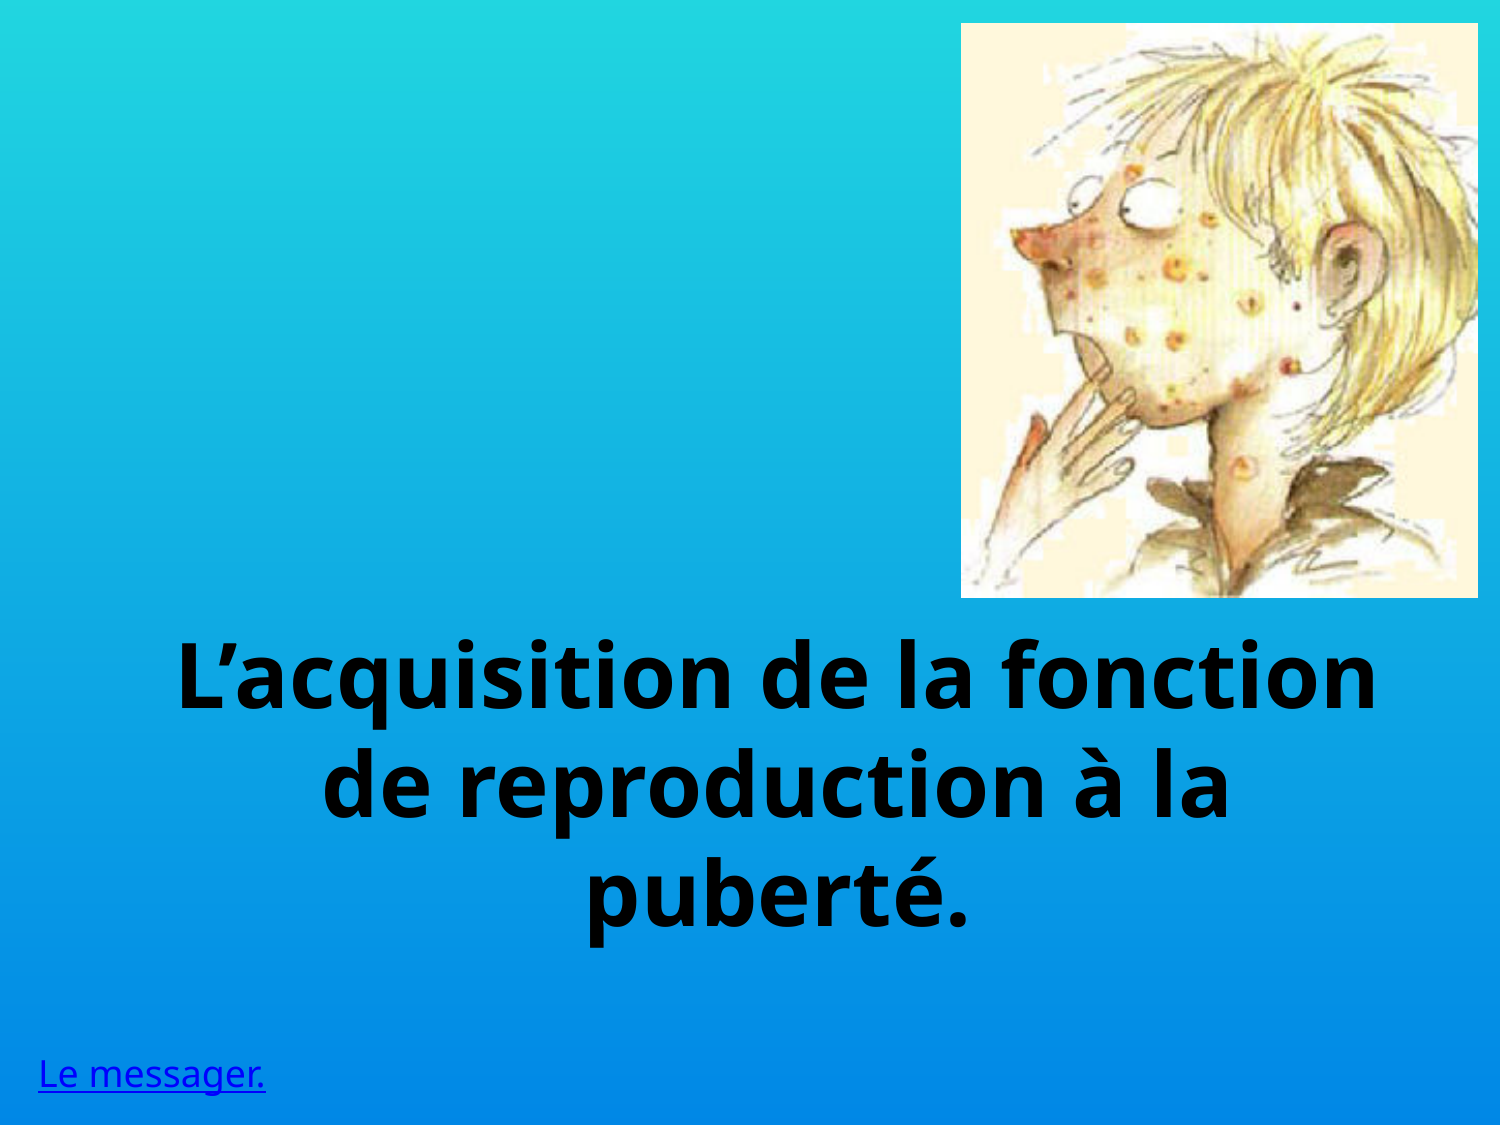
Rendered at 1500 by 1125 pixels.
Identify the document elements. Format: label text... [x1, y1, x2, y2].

title L’acquisition de la fonction de reproduction à la puberté. [140, 609, 1416, 954]
picture [0, 23, 1500, 597]
text_box Le messager. [23, 1042, 329, 1109]
